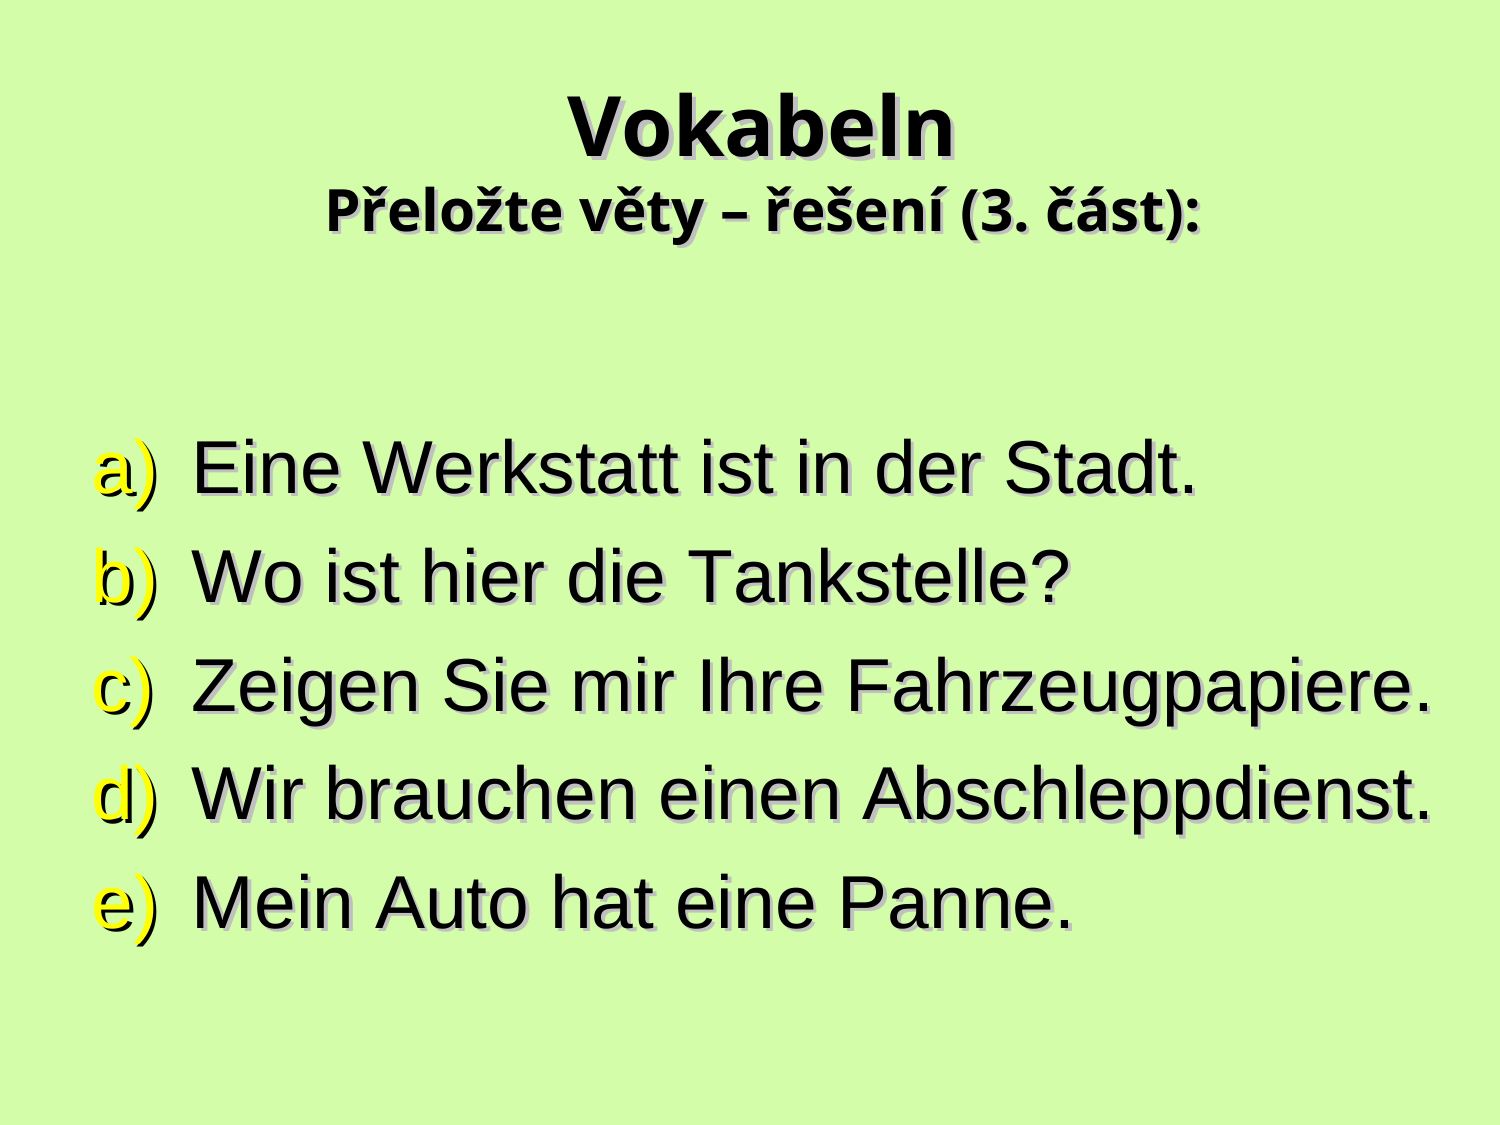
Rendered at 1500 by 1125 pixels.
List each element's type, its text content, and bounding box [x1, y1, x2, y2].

list Eine Werkstatt ist in der Stadt. Wo ist hier die Tankstelle? Zeigen Sie mir Ihre Fahrzeugpapiere. Wir brauchen einen Abschleppdienst. Mein Auto hat eine Panne. [76, 312, 1452, 1000]
title Vokabeln Přeložte věty – řešení (3. část): [75, 40, 1451, 276]
